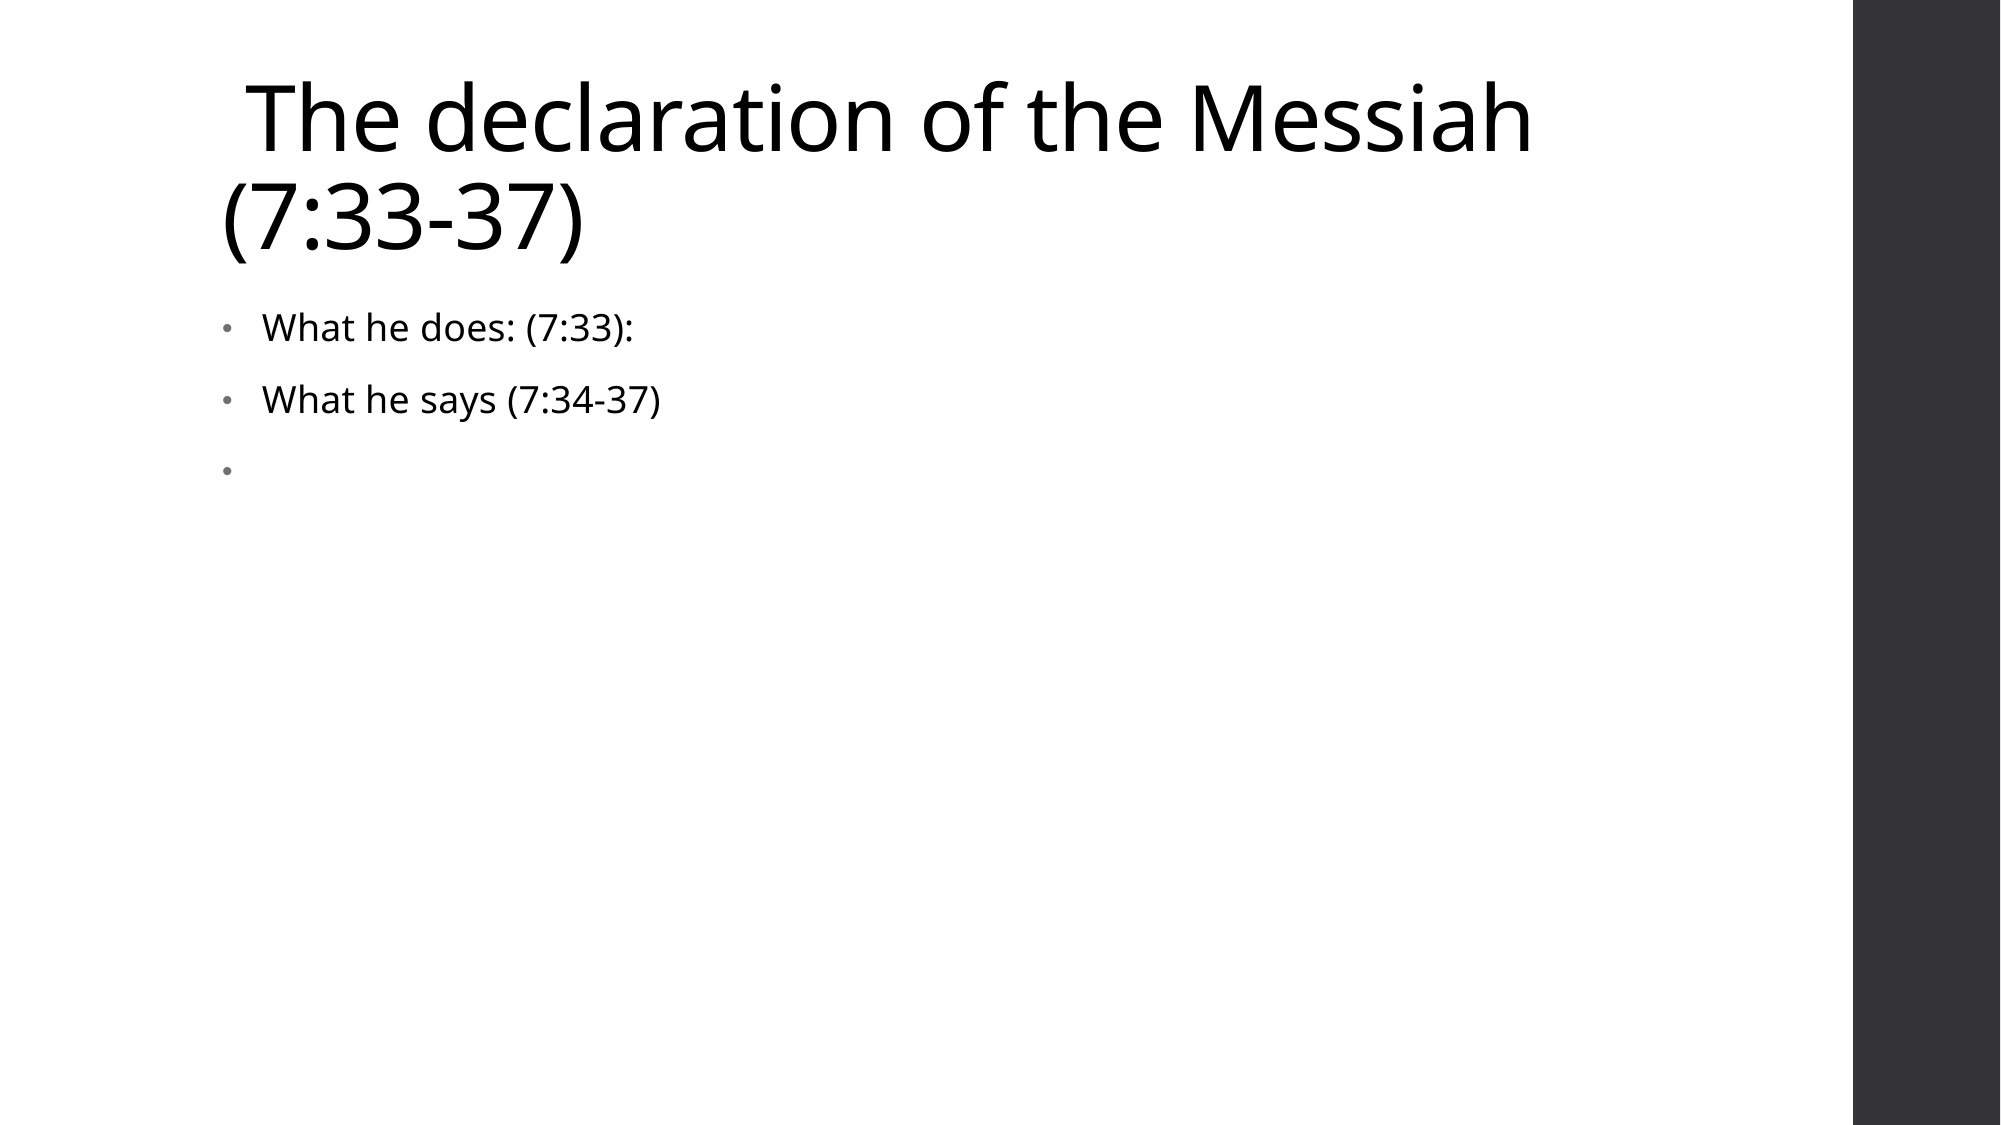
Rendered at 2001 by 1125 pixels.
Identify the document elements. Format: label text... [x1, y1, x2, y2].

list What he does: (7:33): What he says (7:34-37) [206, 299, 1617, 1014]
title The declaration of the Messiah (7:33-37) [206, 60, 1797, 278]
